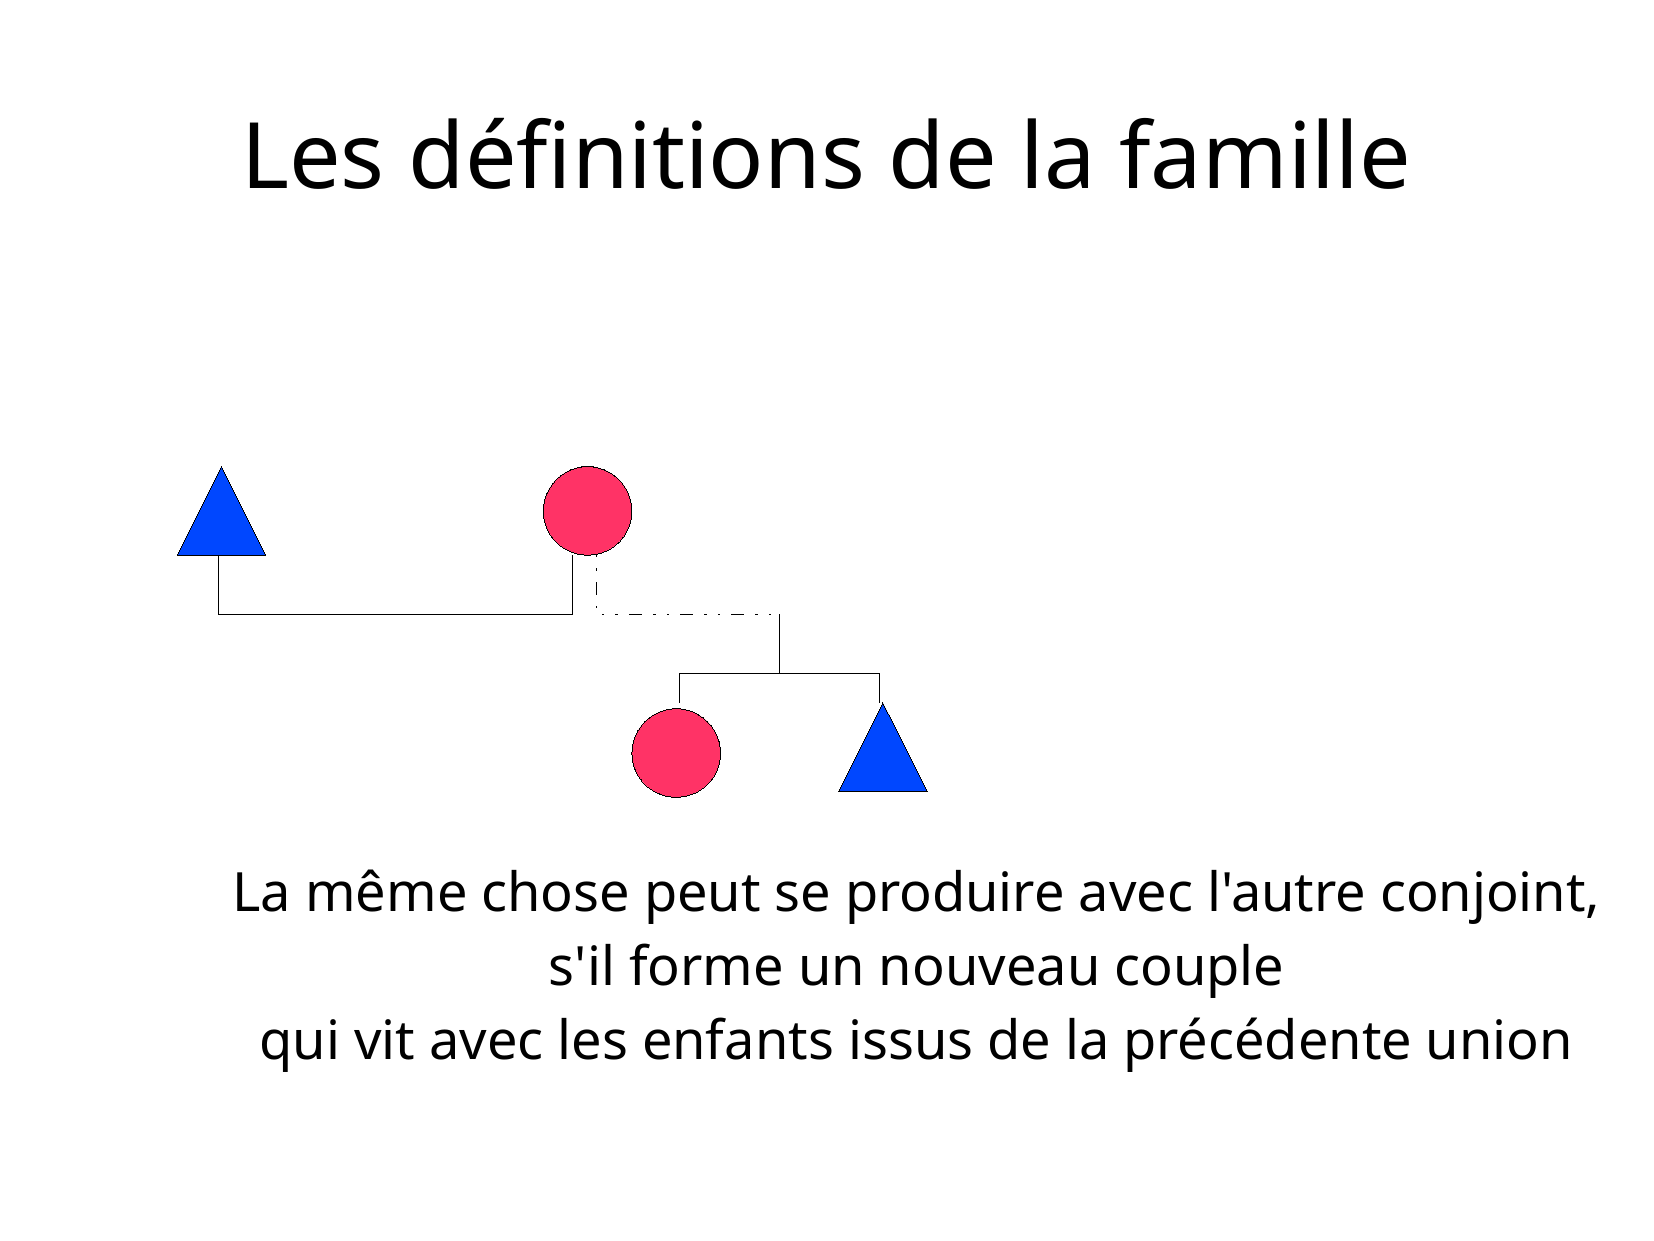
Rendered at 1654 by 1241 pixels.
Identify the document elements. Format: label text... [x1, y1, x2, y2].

text_box [177, 466, 266, 556]
text_box [543, 466, 632, 556]
text_box [631, 708, 721, 798]
title Les définitions de la famille [82, 56, 1571, 250]
text_box La même chose peut se produire avec l'autre conjoint, s'il forme un nouveau couple qui vit avec les enfants issus de la précédente union [217, 869, 1437, 1134]
text_box [838, 702, 928, 792]
